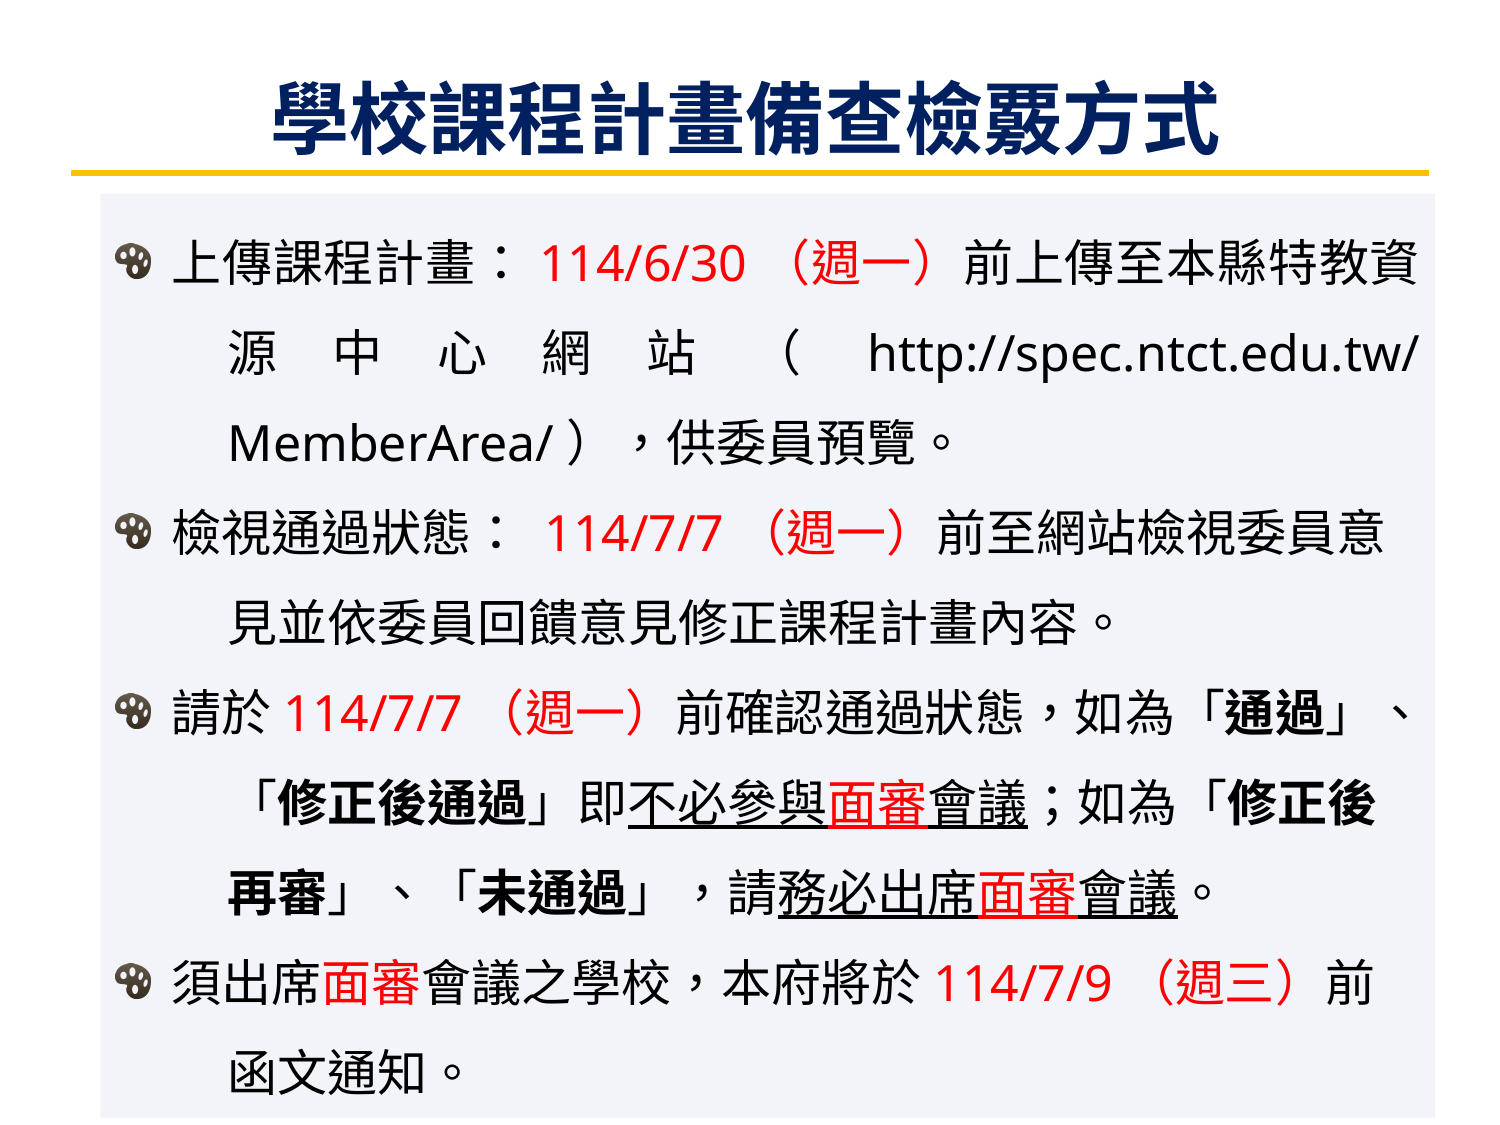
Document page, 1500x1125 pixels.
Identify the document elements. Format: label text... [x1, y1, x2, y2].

text_box 學校課程計畫備查檢覈方式 [255, 61, 1245, 173]
text_box 上傳課程計畫：114/6/30（週一）前上傳至本縣特教資源中心網站（http://spec.ntct.edu.tw/MemberArea/），供委員預覽。 檢視通過狀態： 114/7/7（週一）前至網站檢視委員意見並依委員回饋意見修正課程計畫內容。 請於114/7/7（週一）前確認通過狀態，如為「通過」、「修正後通過」即不必參與面審會議；如為「修正後再審」、「未通過」，請務必出席面審會議。 須出席面審會議之學校，本府將於114/7/9（週三）前函文通知。 [100, 193, 1436, 1118]
